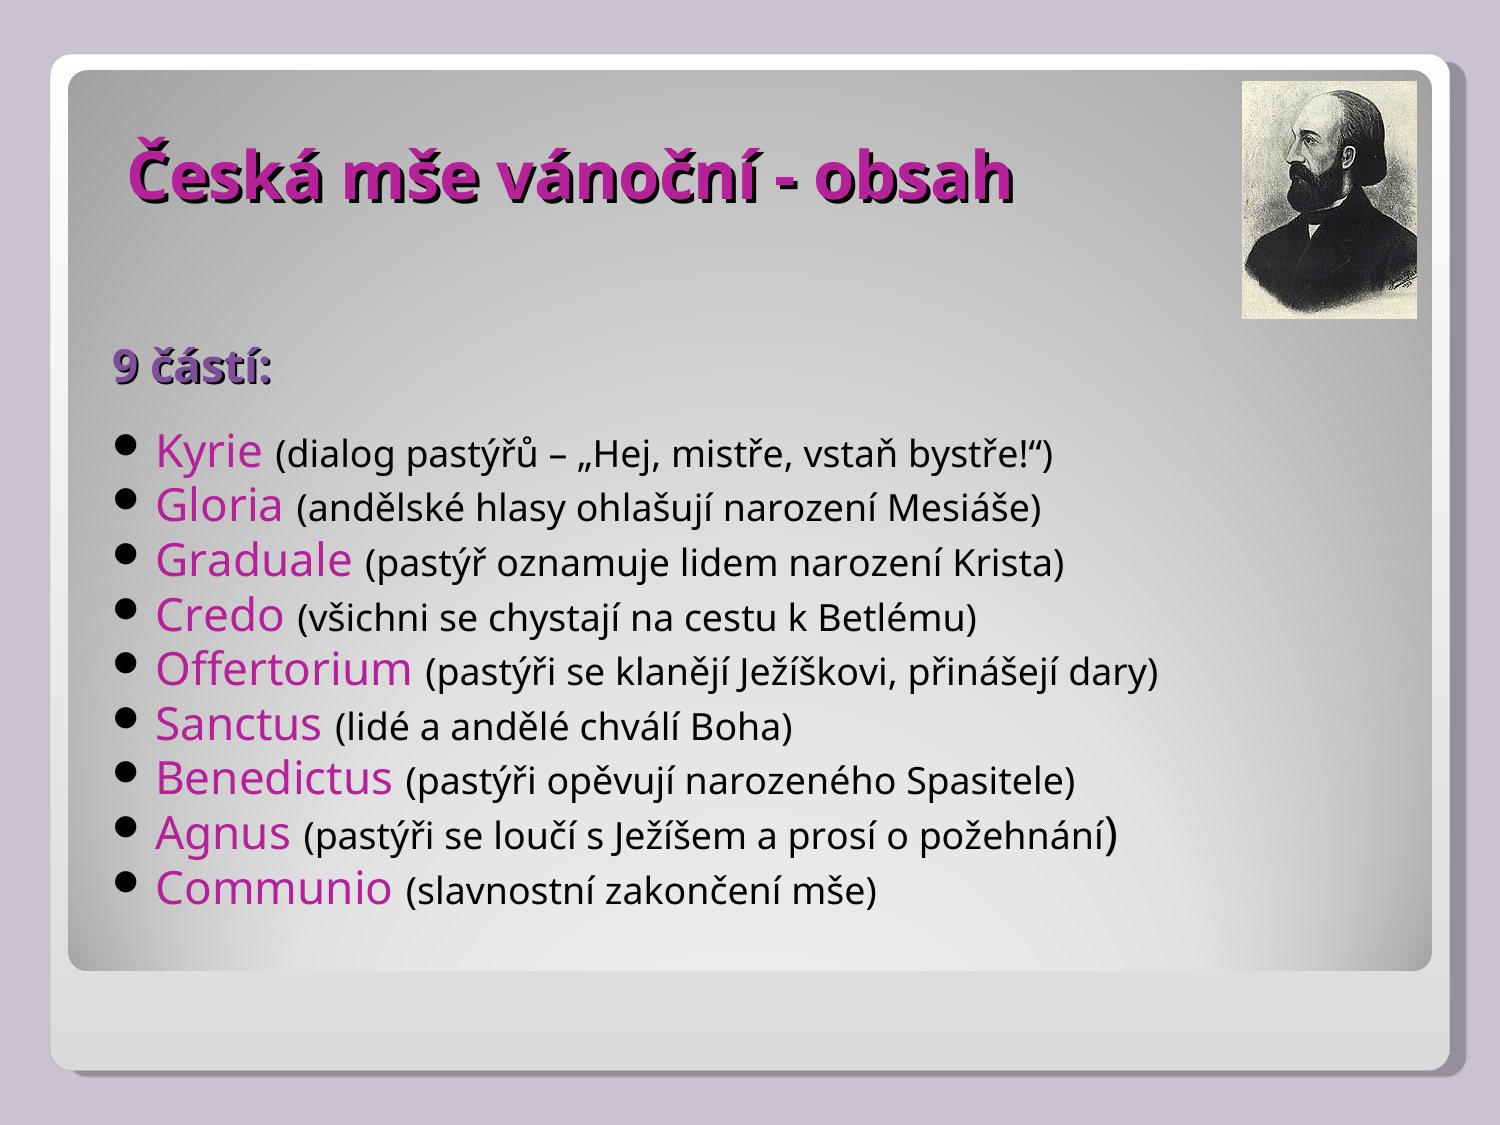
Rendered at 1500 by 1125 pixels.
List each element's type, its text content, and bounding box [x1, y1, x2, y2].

picture [67, 69, 1433, 972]
list 9 částí: Kyrie (dialog pastýřů – „Hej, mistře, vstaň bystře!“) Gloria (andělské hlasy ohlašují narození Mesiáše) Graduale (pastýř oznamuje lidem narození Krista) Credo (všichni se chystají na cestu k Betlému) Offertorium (pastýři se klanějí Ježíškovi, přinášejí dary) Sanctus (lidé a andělé chválí Boha) Benedictus (pastýři opěvují narozeného Spasitele) Agnus (pastýři se loučí s Ježíšem a prosí o požehnání) Communio (slavnostní zakončení mše) [82, 328, 1418, 950]
text_box Česká mše vánoční - obsah [112, 125, 1172, 221]
